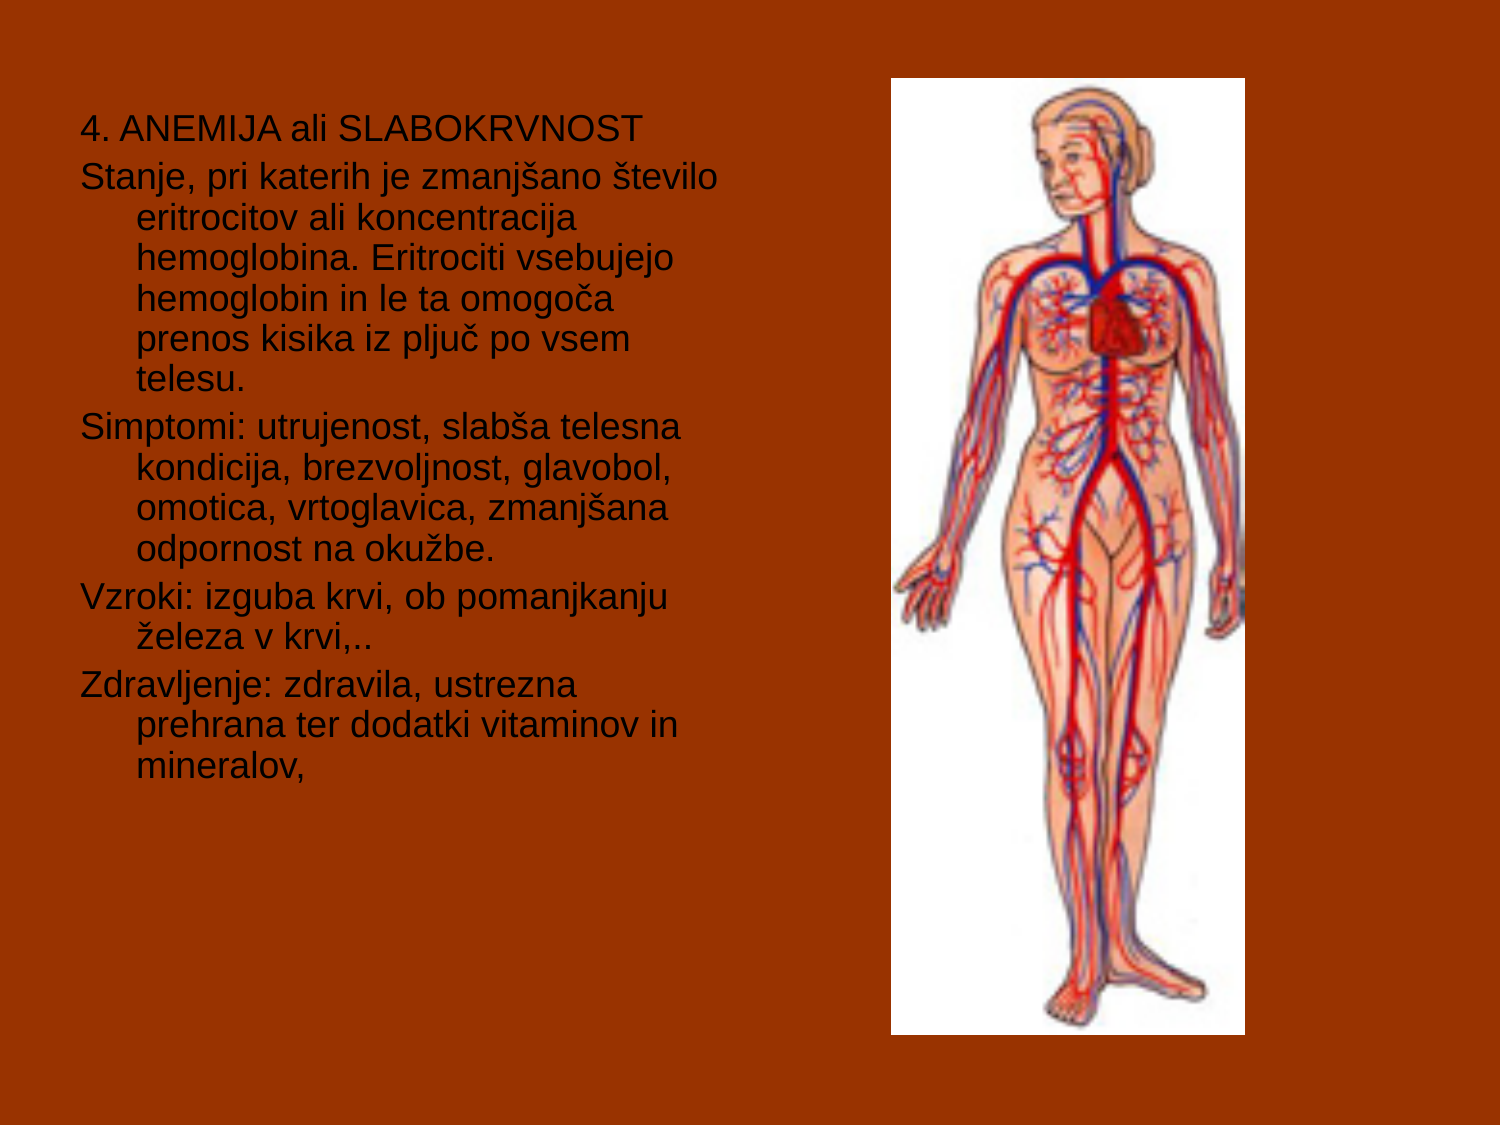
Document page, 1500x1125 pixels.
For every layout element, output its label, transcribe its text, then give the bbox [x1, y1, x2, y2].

list 4. ANEMIJA ali SLABOKRVNOST Stanje, pri katerih je zmanjšano število eritrocitov ali koncentracija hemoglobina. Eritrociti vsebujejo hemoglobin in le ta omogoča prenos kisika iz pljuč po vsem telesu. Simptomi: utrujenost, slabša telesna kondicija, brezvoljnost, glavobol, omotica, vrtoglavica, zmanjšana odpornost na okužbe. Vzroki: izguba krvi, ob pomanjkanju železa v krvi,.. Zdravljenje: zdravila, ustrezna prehrana ter dodatki vitaminov in mineralov, [64, 101, 739, 847]
picture [891, 78, 1245, 1035]
